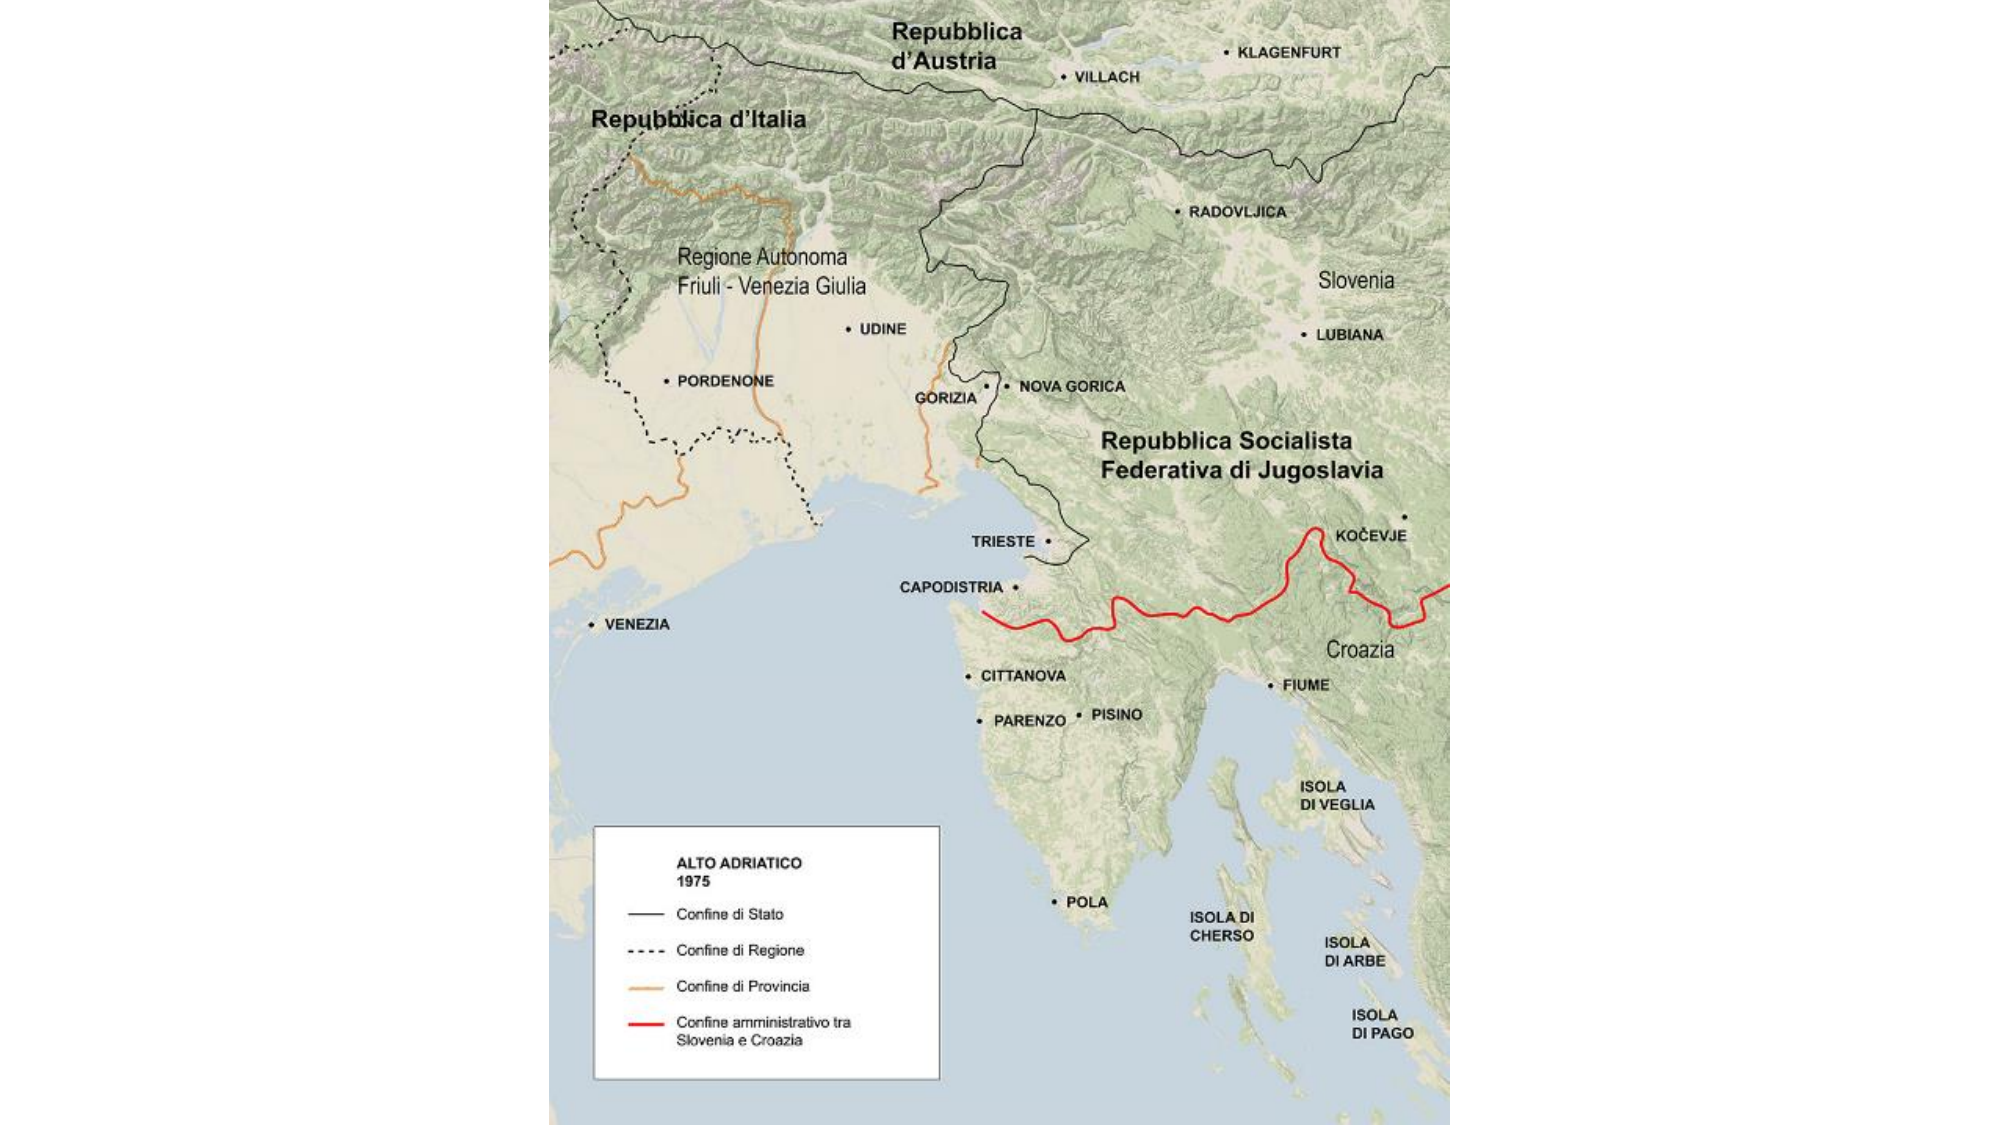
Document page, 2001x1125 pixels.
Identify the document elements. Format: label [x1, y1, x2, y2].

picture [549, 0, 1450, 1125]
